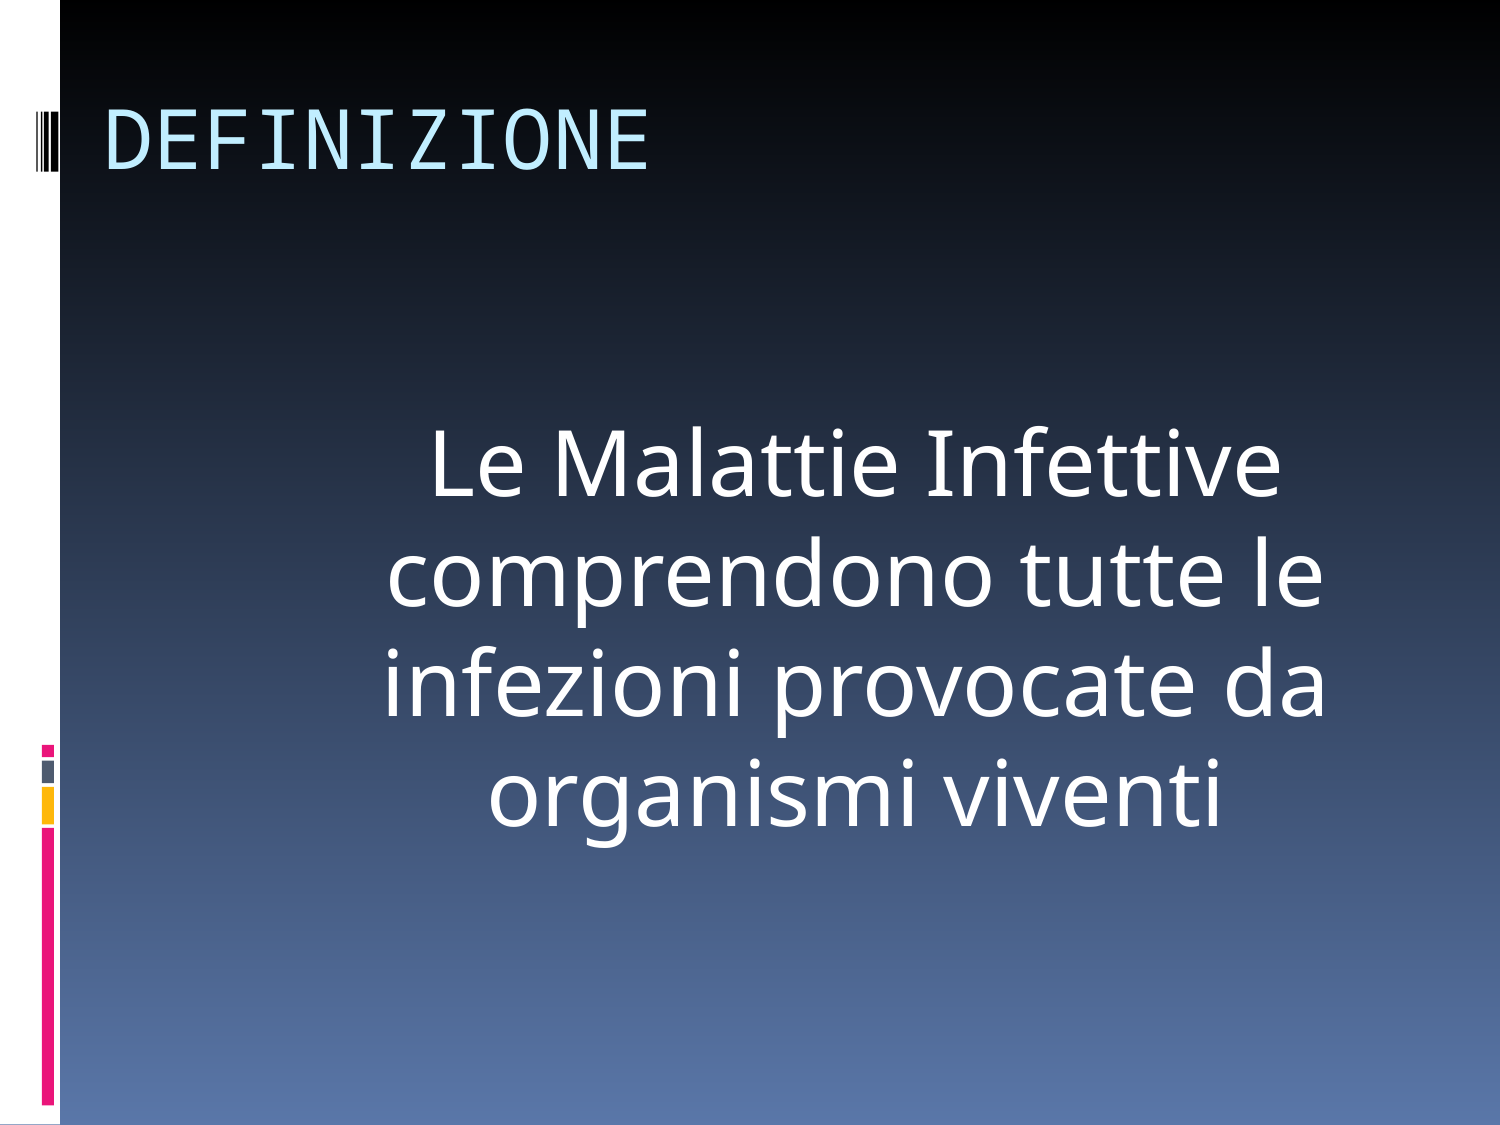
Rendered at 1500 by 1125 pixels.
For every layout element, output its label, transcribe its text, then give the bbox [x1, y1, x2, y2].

title DEFINIZIONE [88, 78, 1364, 379]
subtitle Le Malattie Infettive comprendono tutte le infezioni provocate da organismi viventi [212, 397, 1500, 917]
